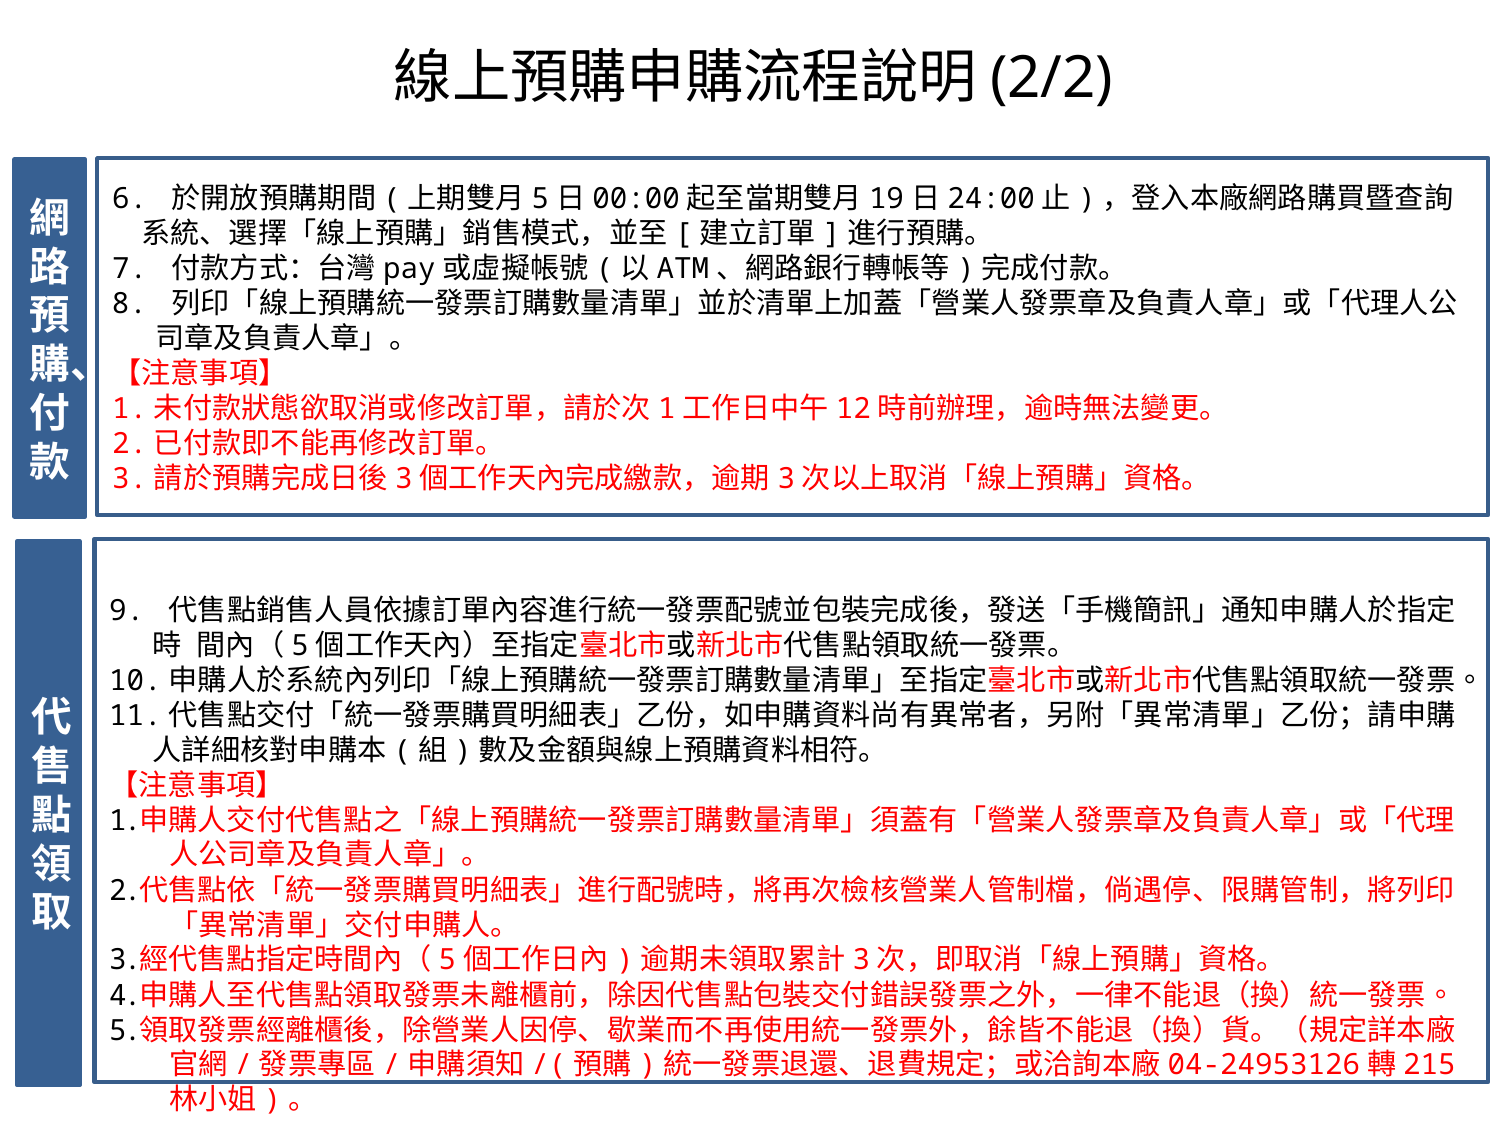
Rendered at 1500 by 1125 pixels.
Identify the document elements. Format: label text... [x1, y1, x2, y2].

text_box 代售點領取 [17, 541, 80, 1085]
text_box 6. 於開放預購期間(上期雙月5日00:00起至當期雙月19日24:00止)，登入本廠網路購買暨查詢系統、選擇「線上預購」銷售模式，並至[建立訂單]進行預購。 7. 付款方式：台灣pay或虛擬帳號(以ATM、網路銀行轉帳等)完成付款。 8. 列印「線上預購統一發票訂購數量清單」並於清單上加蓋「營業人發票章及負責人章」或「代理人公 司章及負責人章」。 【注意事項】 1.未付款狀態欲取消或修改訂單，請於次1工作日中午12時前辦理，逾時無法變更。 2.已付款即不能再修改訂單。 3.請於預購完成日後3個工作天內完成繳款，逾期3次以上取消「線上預購」資格。 [97, 158, 1488, 515]
text_box 9. 代售點銷售人員依據訂單內容進行統一發票配號並包裝完成後，發送「手機簡訊」通知申購人於指定時 間內（5個工作天內）至指定臺北市或新北市代售點領取統一發票。 10.申購人於系統內列印「線上預購統一發票訂購數量清單」至指定臺北市或新北市代售點領取統一發票。 11.代售點交付「統一發票購買明細表」乙份，如申購資料尚有異常者，另附「異常清單」乙份；請申購人詳細核對申購本(組)數及金額與線上預購資料相符。 【注意事項】 申購人交付代售點之「線上預購統一發票訂購數量清單」須蓋有「營業人發票章及負責人章」或「代理人公司章及負責人章」。 代售點依「統一發票購買明細表」進行配號時，將再次檢核營業人管制檔，倘遇停、限購管制，將列印「異常清單」交付申購人。 經代售點指定時間內（5個工作日內)逾期未領取累計3次，即取消「線上預購」資格。 申購人至代售點領取發票未離櫃前，除因代售點包裝交付錯誤發票之外，一律不能退（換）統一發票。 領取發票經離櫃後，除營業人因停、歇業而不再使用統一發票外，餘皆不能退（換）貨。（規定詳本廠官網/發票專區/申購須知/(預購)統一發票退還、退費規定；或洽詢本廠04-24953126轉215林小姐)。 [94, 539, 1488, 1082]
text_box 線上預購申購流程說明(2/2) [32, 32, 1475, 112]
text_box 網路預購、付款 [14, 159, 85, 516]
